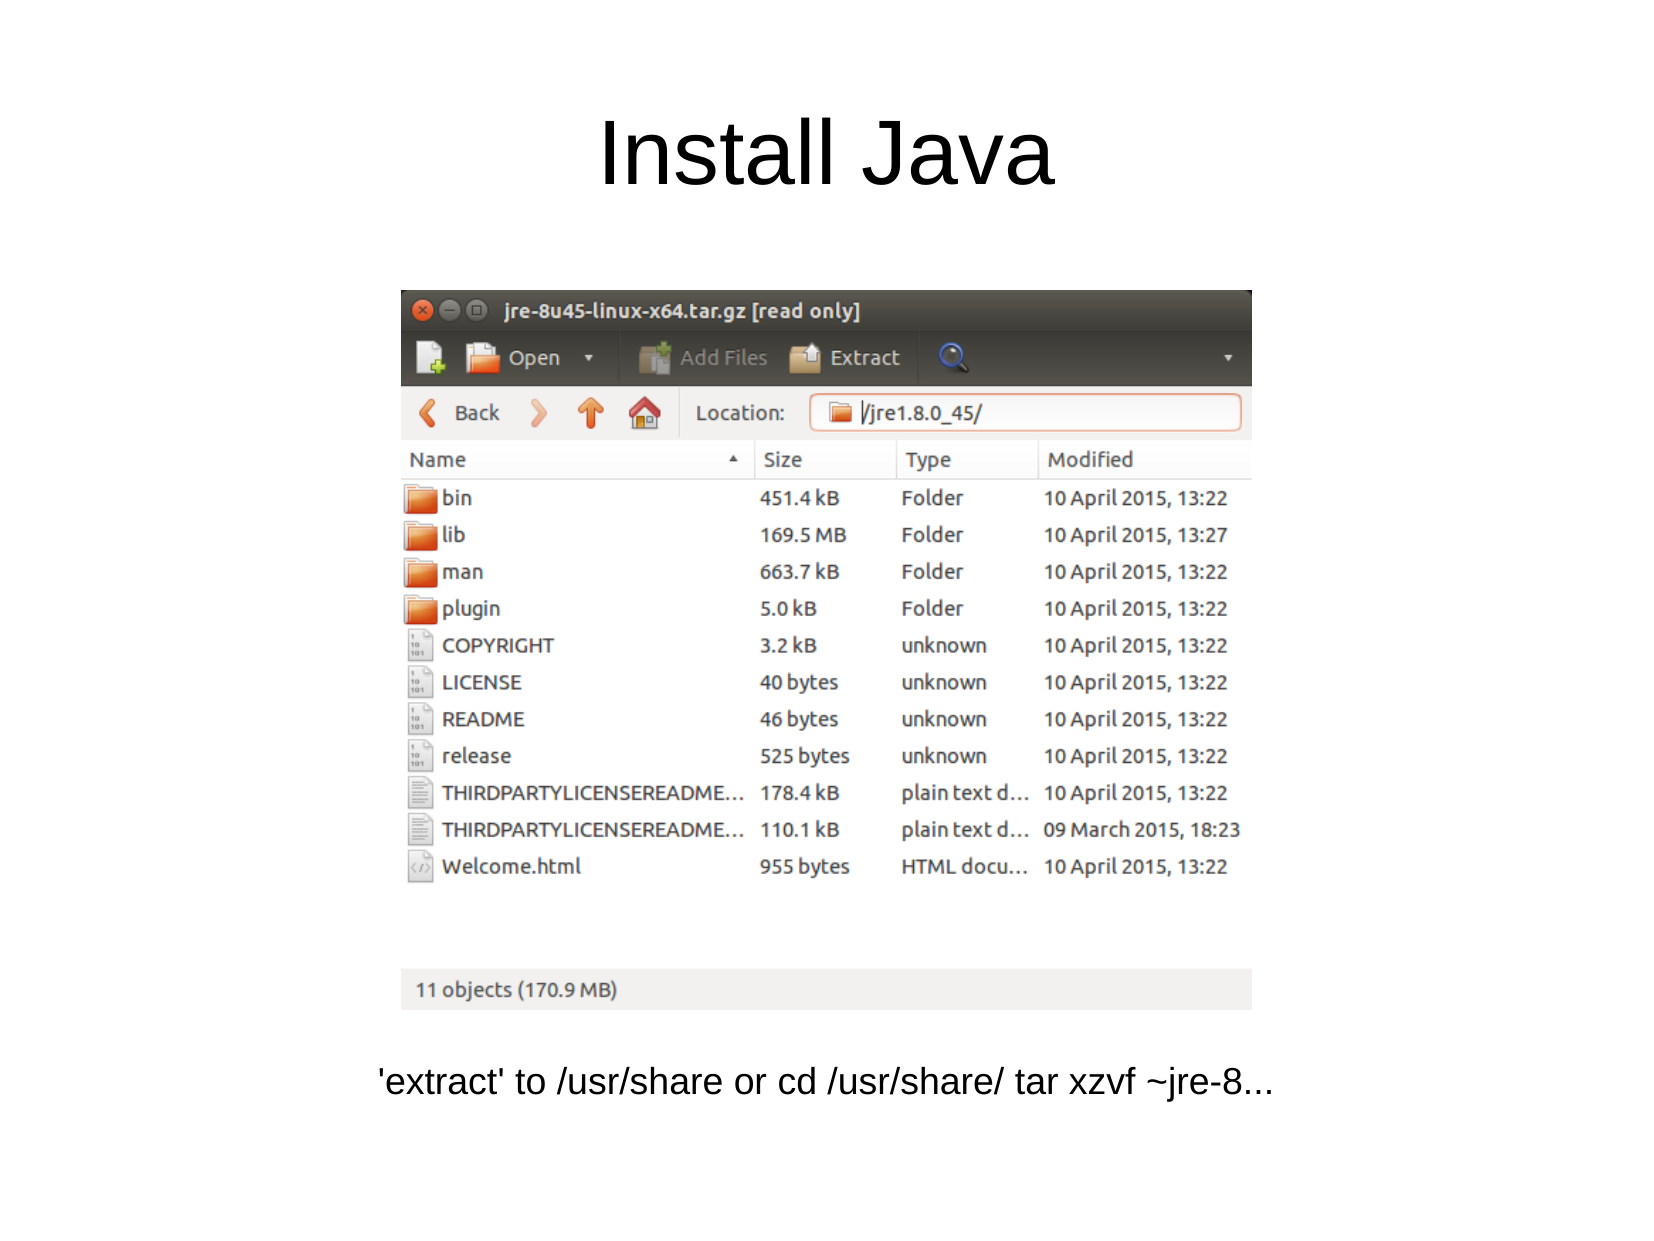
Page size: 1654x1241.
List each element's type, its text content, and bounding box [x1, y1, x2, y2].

picture [401, 290, 1252, 1010]
text_box 'extract' to /usr/share or cd /usr/share/ tar xzvf ~jre-8... [363, 1053, 1291, 1111]
title Install Java [82, 49, 1571, 257]
